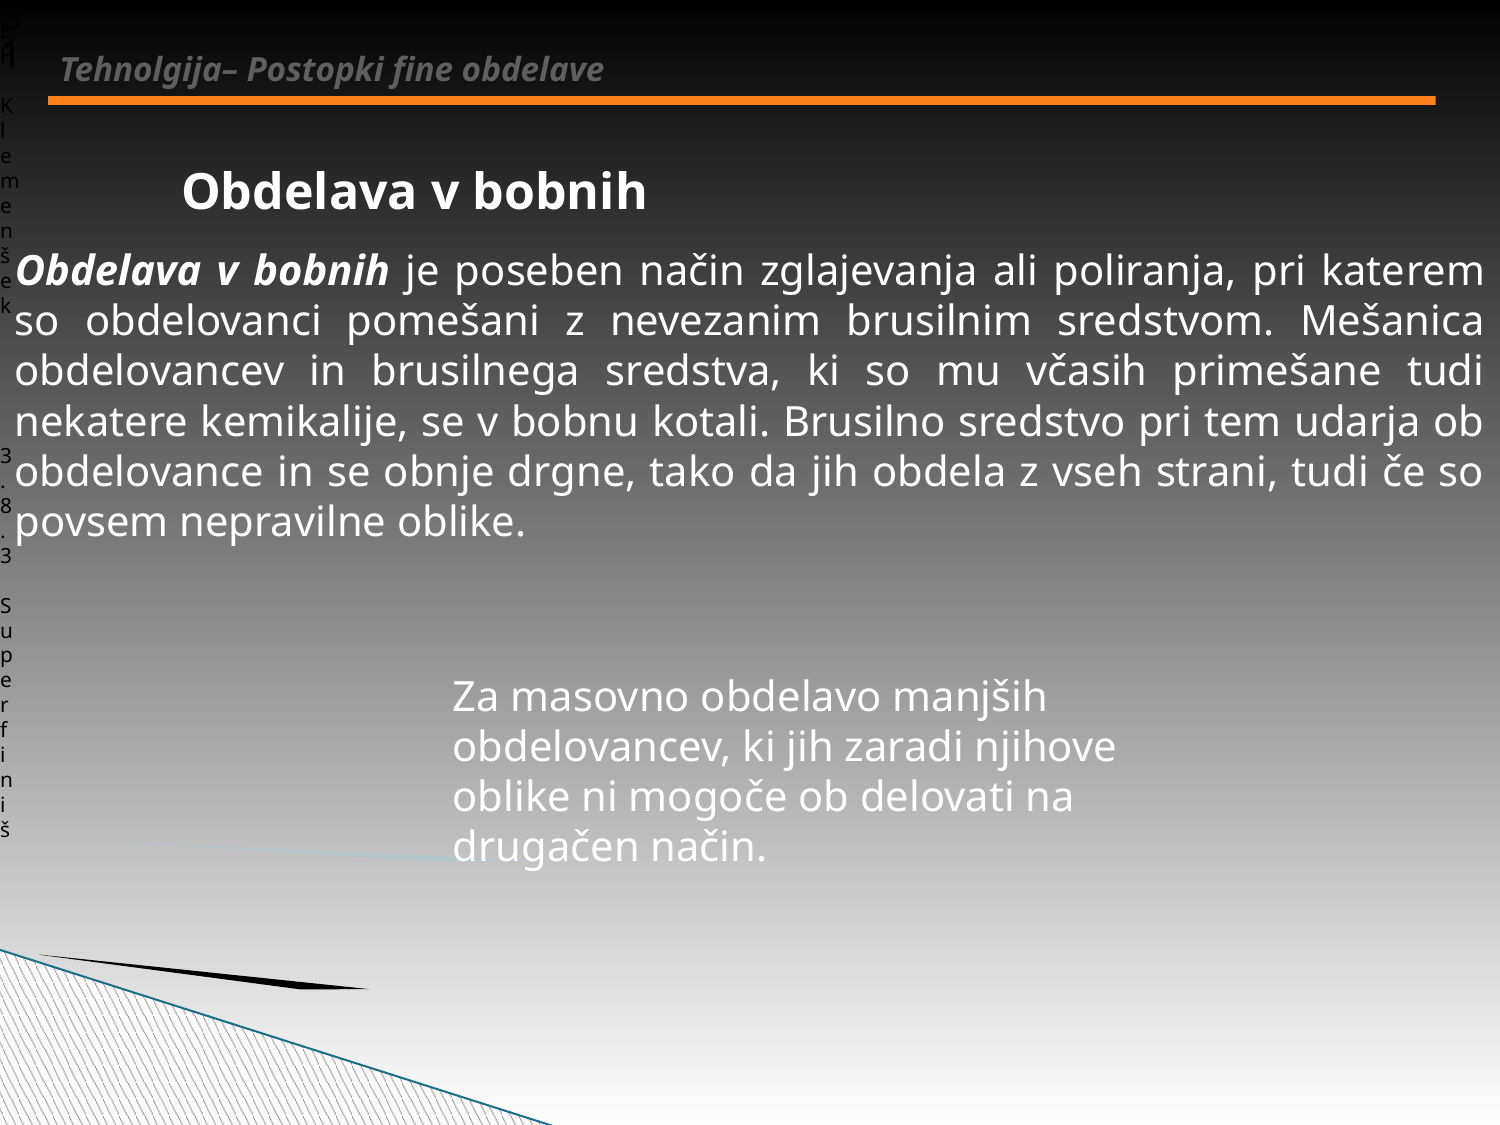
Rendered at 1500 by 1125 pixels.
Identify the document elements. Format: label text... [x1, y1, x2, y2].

text_box Za masovno obdelavo manjših obdelo­vancev, ki jih zaradi njihove oblike ni mogoče ob delovati na drugačen način. [437, 662, 1188, 878]
text_box Obdelava v bobnih je poseben način zglajevanja ali poliranja, pri kate­rem so obdelovanci pomešani z nevezanim brusilnim sredstvom. Mešanica obdelovancev in brusilnega sredstva, ki so mu včasih primešane tudi nekate­re kemikalije, se v bobnu kotali. Brusilno sredstvo pri tem udarja ob obdelovance in se obnje drgne, tako da jih obdela z vseh strani, tudi če so po­vsem nepravilne oblike. [0, 236, 1500, 552]
picture [0, 952, 543, 1125]
text_box Obdelava v bobnih [166, 152, 663, 228]
